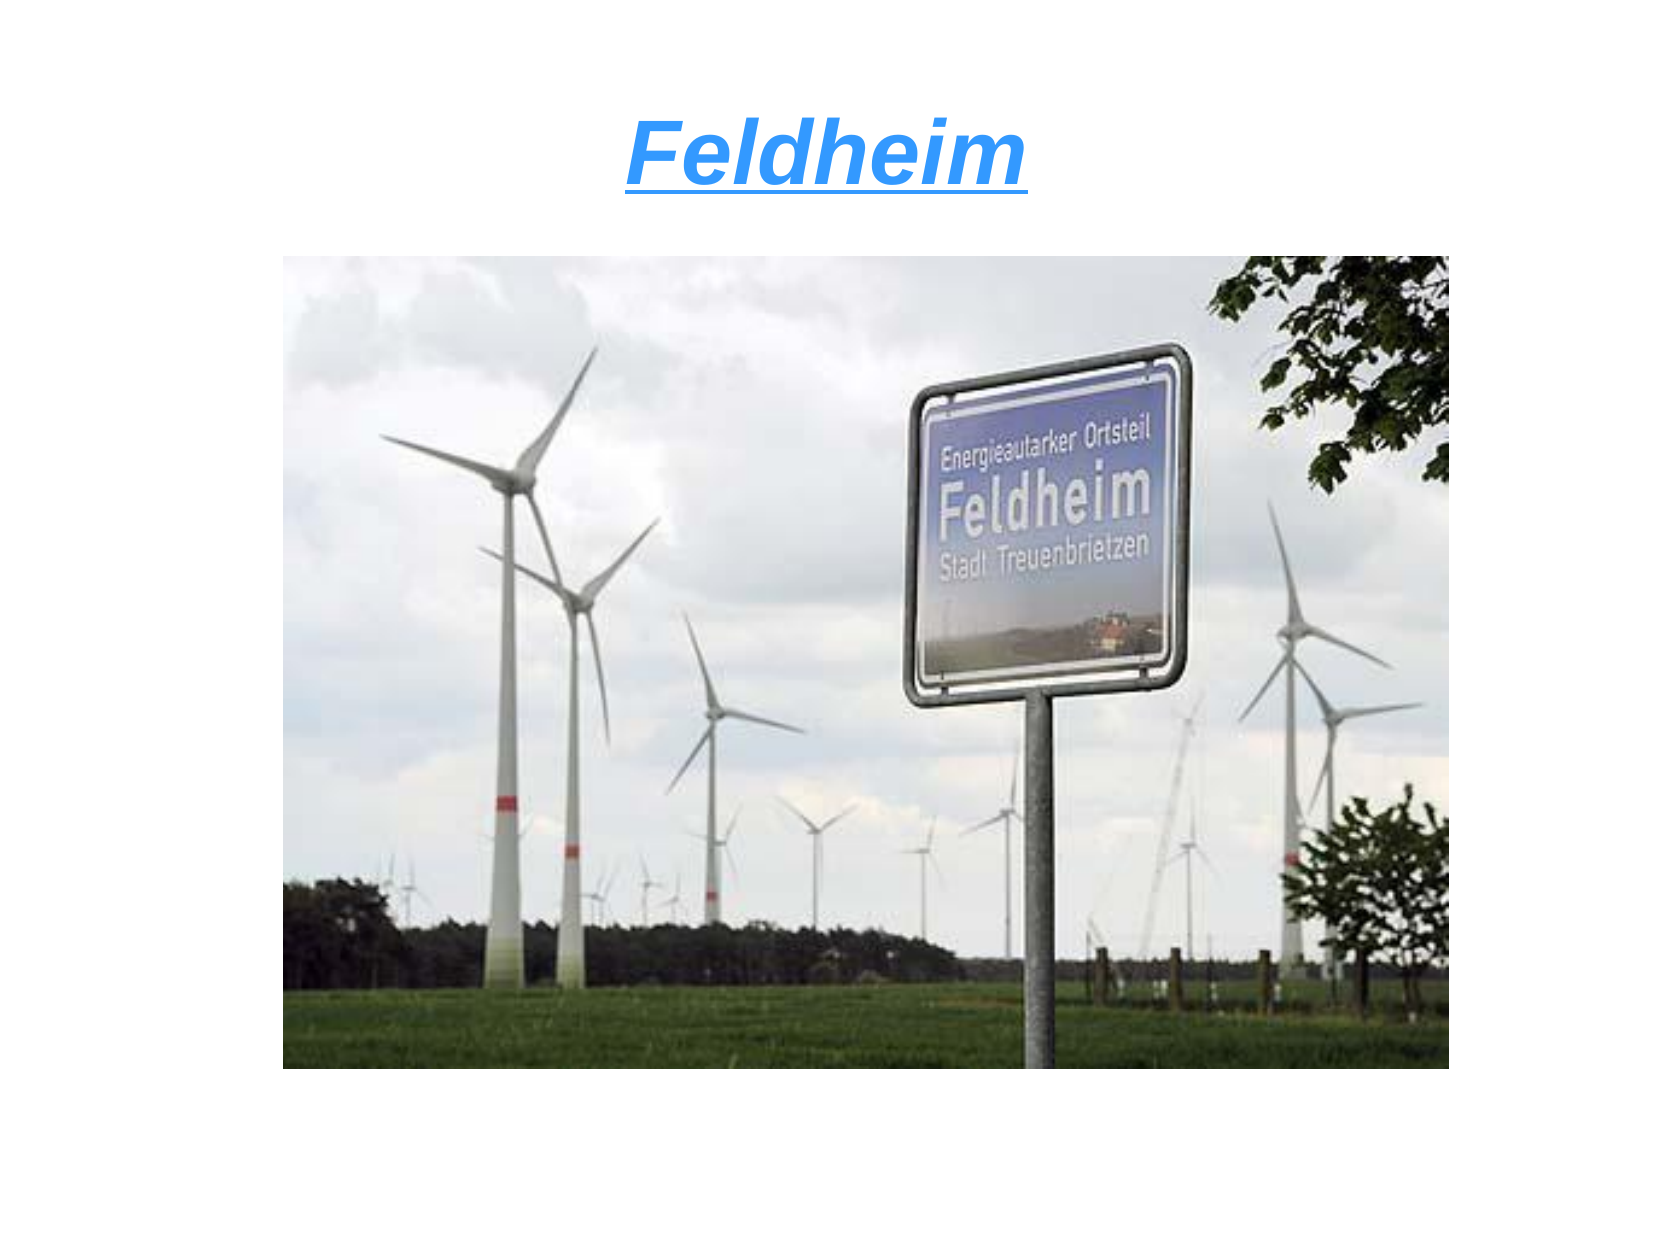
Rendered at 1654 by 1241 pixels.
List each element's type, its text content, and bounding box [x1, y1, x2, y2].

title Feldheim [82, 49, 1571, 257]
picture [283, 256, 1449, 1070]
